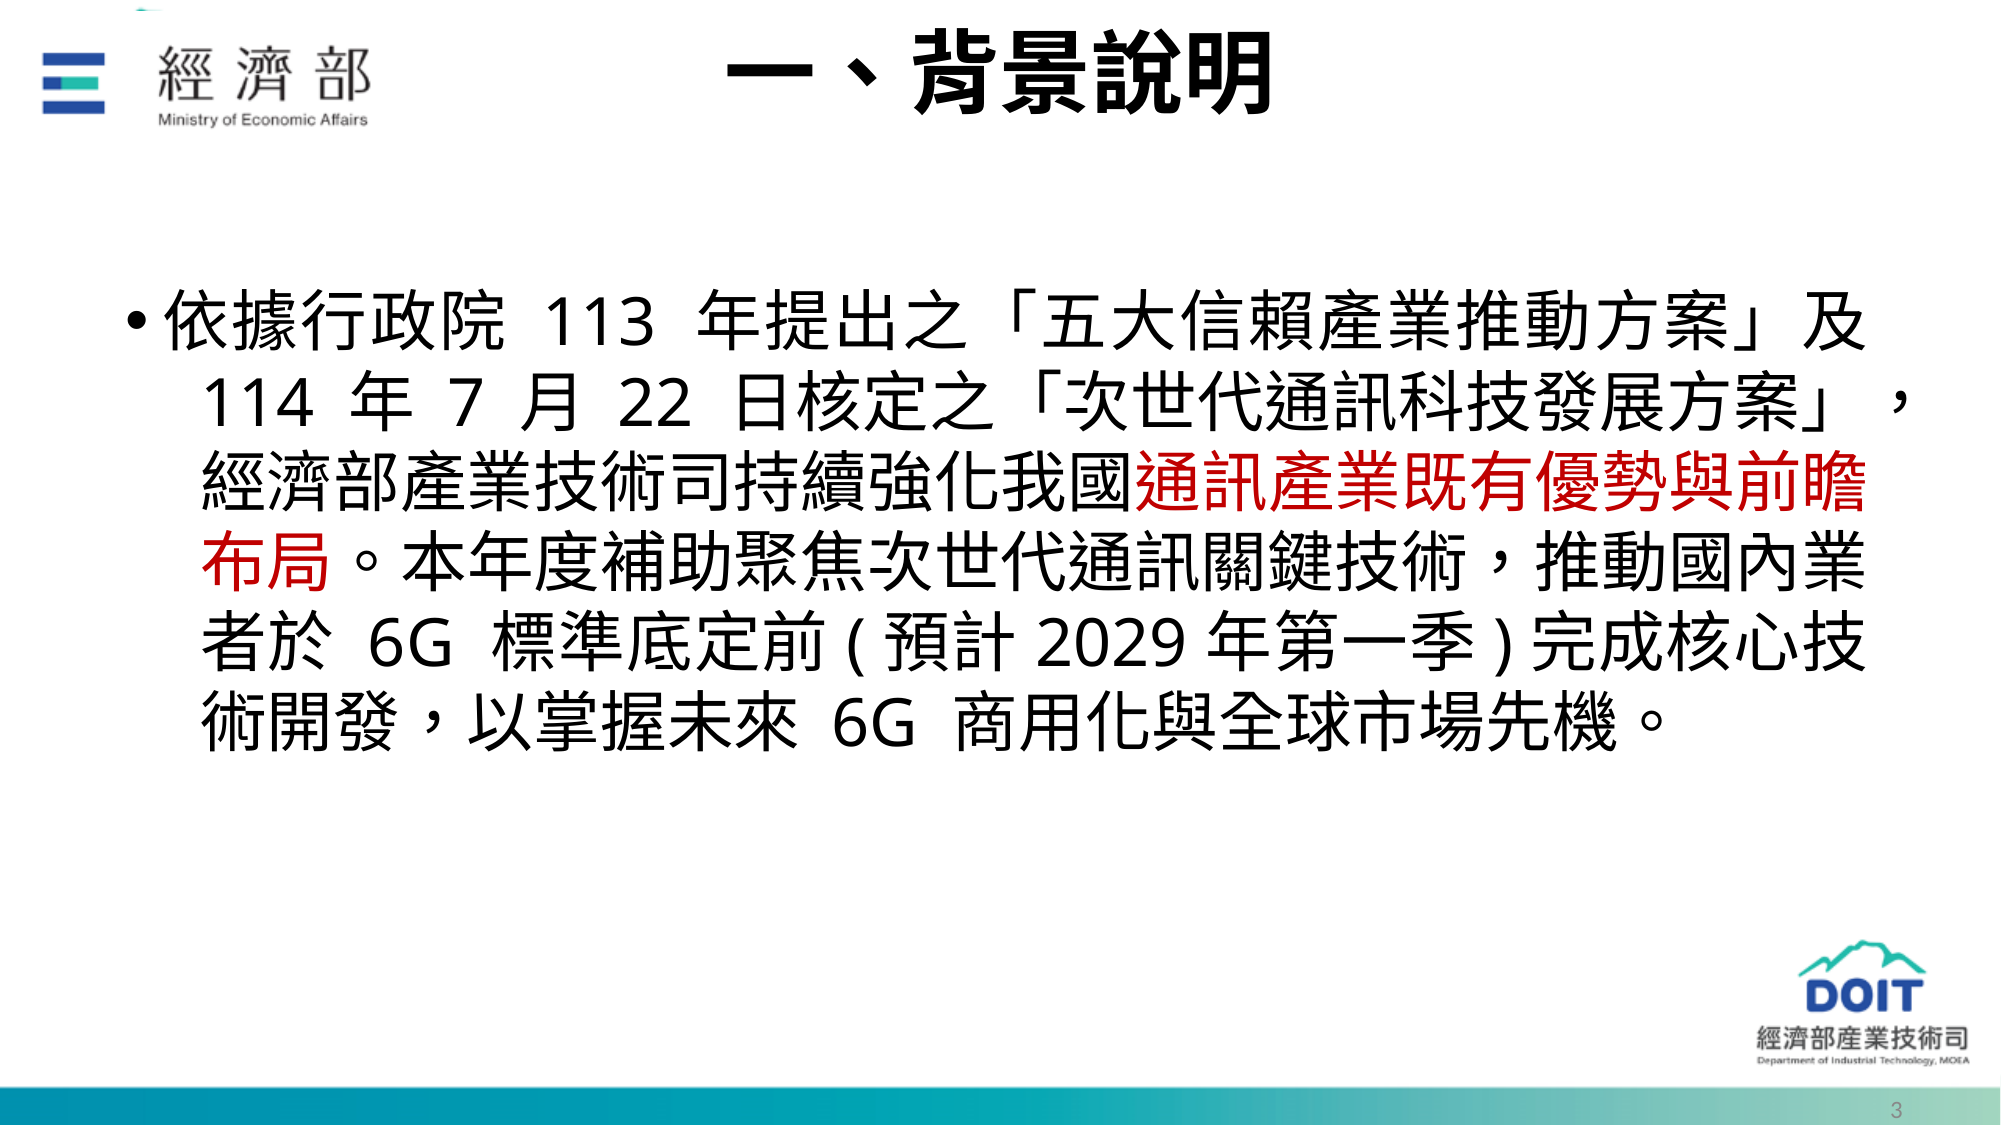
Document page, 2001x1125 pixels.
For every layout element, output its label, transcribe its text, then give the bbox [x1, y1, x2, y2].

list 依據行政院 113 年提出之「五大信賴產業推動方案」及 114 年 7 月 22 日核定之「次世代通訊科技發展方案」，經濟部產業技術司持續強化我國通訊產業既有優勢與前瞻布局。本年度補助聚焦次世代通訊關鍵技術，推動國內業者於 6G 標準底定前(預計2029年第一季)完成核心技術開發，以掌握未來 6G 商用化與全球市場先機。 [109, 271, 1893, 876]
title 一、背景說明 [0, 0, 2000, 155]
